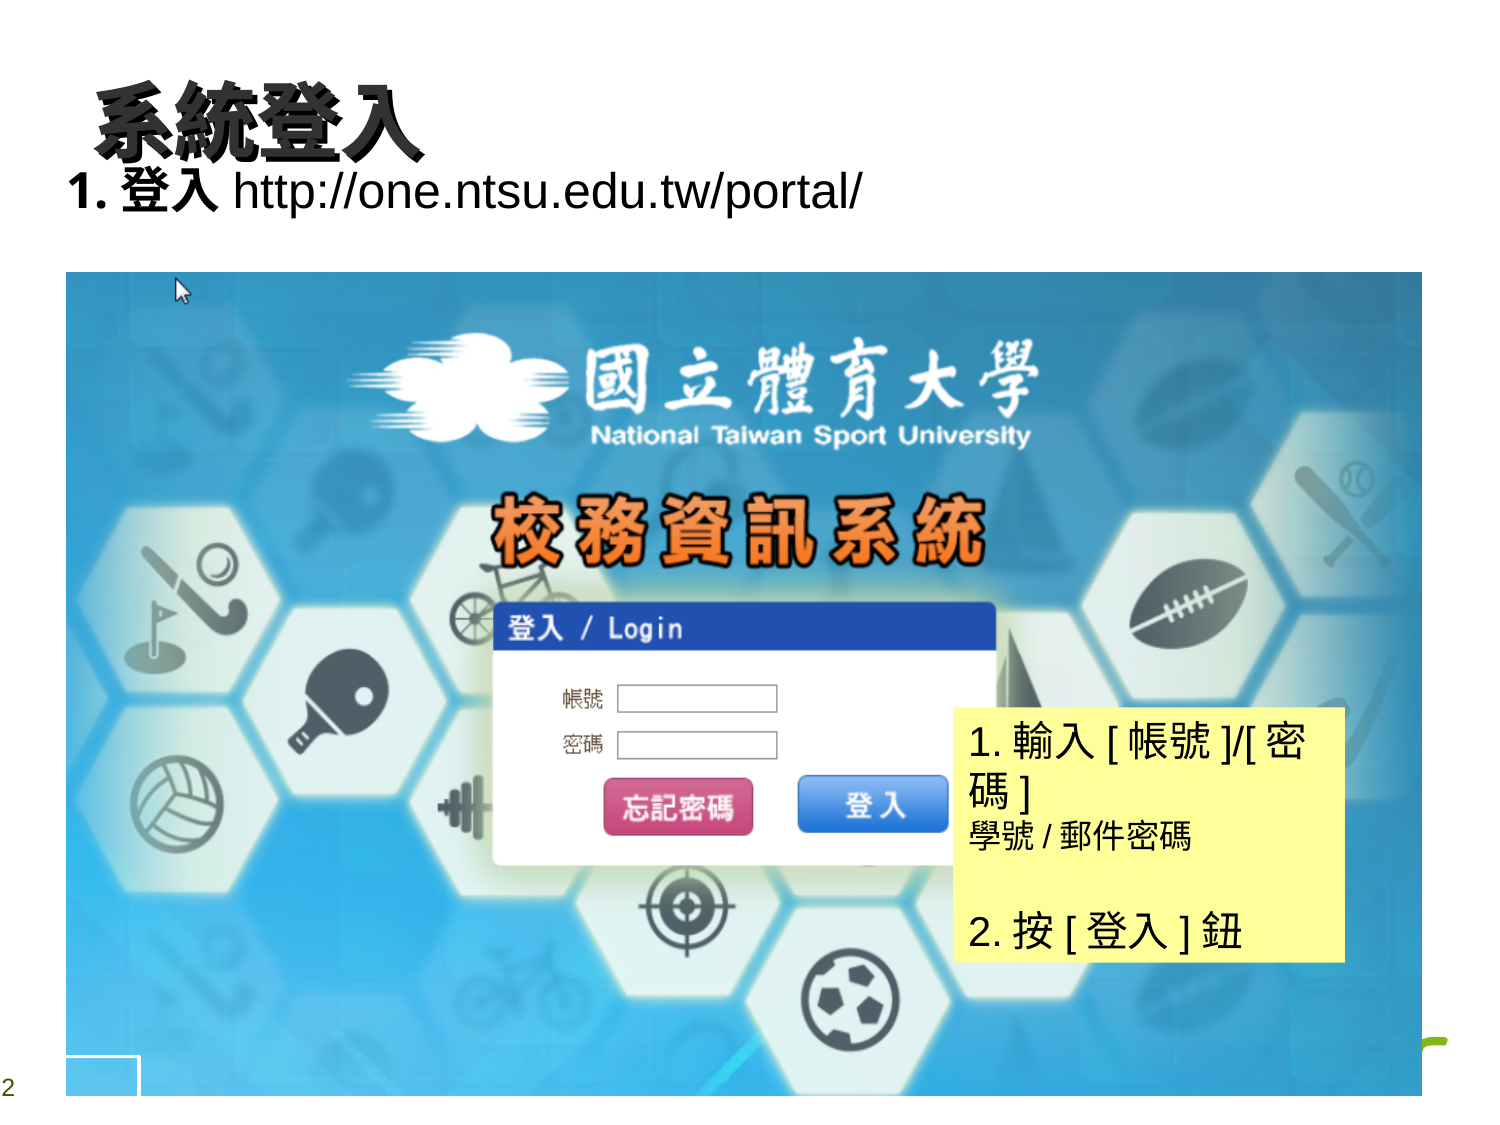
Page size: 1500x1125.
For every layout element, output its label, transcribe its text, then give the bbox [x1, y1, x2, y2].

text_box 1.登入http://one.ntsu.edu.tw/portal/ [50, 151, 1422, 228]
title 系統登入 [29, 19, 1459, 162]
picture [66, 272, 1422, 1096]
text_box 1.輸入[帳號]/[密碼] 學號/郵件密碼 2.按[登入]鈕 [953, 707, 1345, 915]
text_box 1 [0, 1056, 140, 1117]
